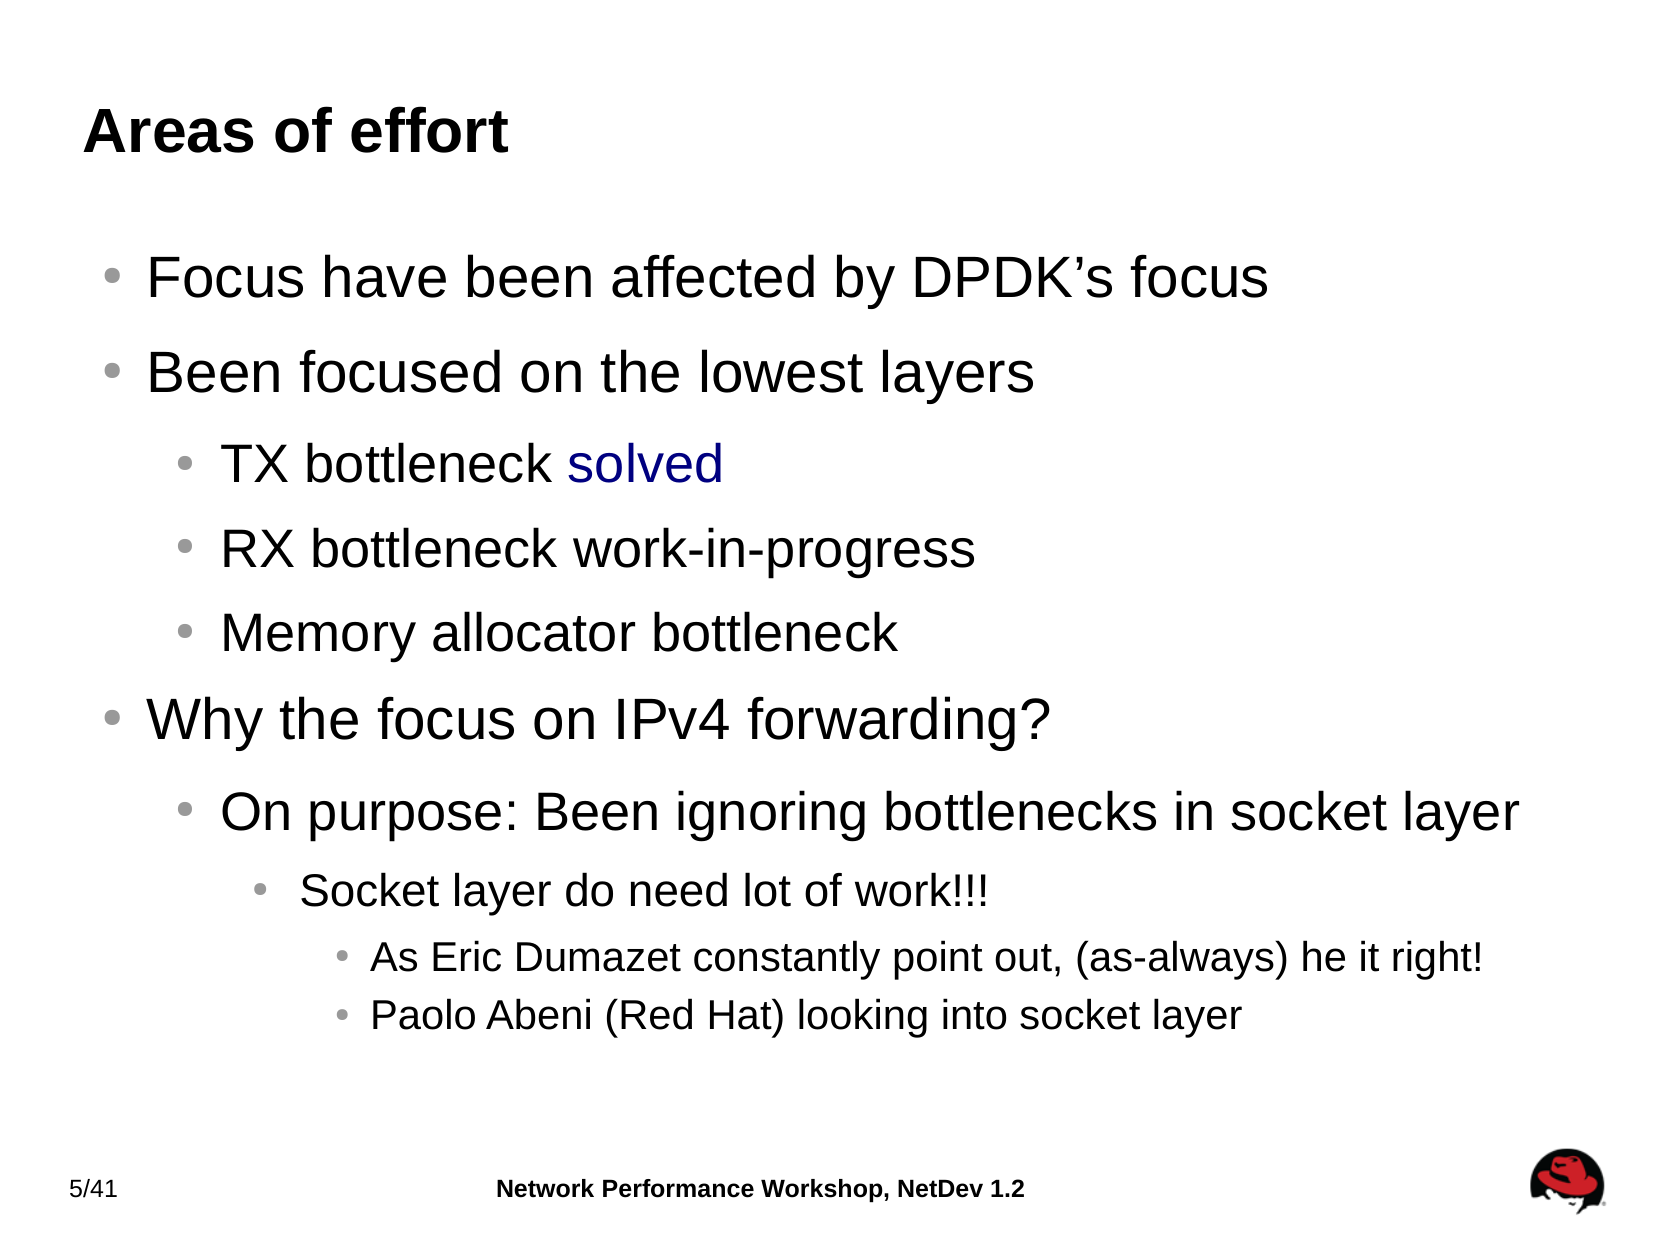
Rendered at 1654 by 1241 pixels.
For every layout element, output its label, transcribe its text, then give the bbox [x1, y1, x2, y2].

text_box [82, 37, 1571, 226]
picture [1529, 1146, 1612, 1224]
list Focus have been affected by DPDK’s focus Been focused on the lowest layers TX bottleneck solved RX bottleneck work-in-progress Memory allocator bottleneck Why the focus on IPv4 forwarding? On purpose: Been ignoring bottlenecks in socket layer Socket layer do need lot of work!!! As Eric Dumazet constantly point out, (as-always) he it right! Paolo Abeni (Red Hat) looking into socket layer [86, 244, 1575, 1039]
